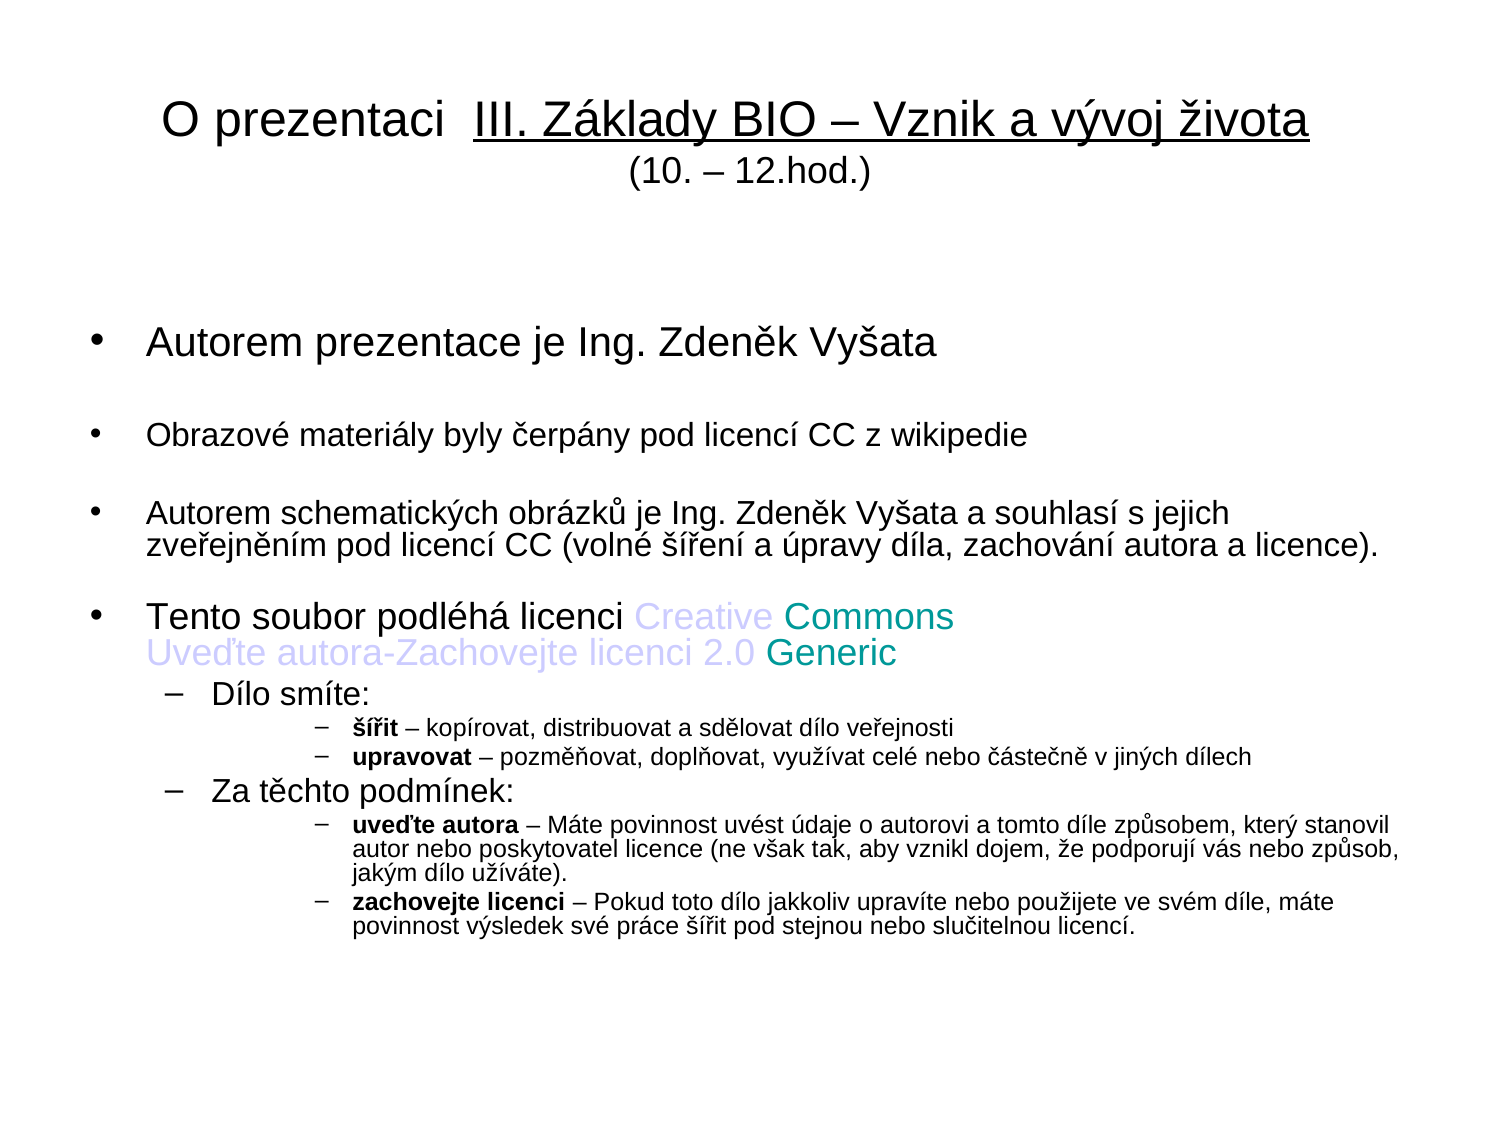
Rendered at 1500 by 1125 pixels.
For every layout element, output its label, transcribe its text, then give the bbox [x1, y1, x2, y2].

list Autorem prezentace je Ing. Zdeněk Vyšata Obrazové materiály byly čerpány pod licencí CC z wikipedie Autorem schematických obrázků je Ing. Zdeněk Vyšata a souhlasí s jejich zveřejněním pod licencí CC (volné šíření a úpravy díla, zachování autora a licence). Tento soubor podléhá licenci Creative Commons Uveďte autora-Zachovejte licenci 2.0 Generic Dílo smíte: šířit – kopírovat, distribuovat a sdělovat dílo veřejnosti upravovat – pozměňovat, doplňovat, využívat celé nebo částečně v jiných dílech Za těchto podmínek: uveďte autora – Máte povinnost uvést údaje o autorovi a tomto díle způsobem, který stanovil autor nebo poskytovatel licence (ne však tak, aby vznikl dojem, že podporují vás nebo způsob, jakým dílo užíváte). zachovejte licenci – Pokud toto dílo jakkoliv upravíte nebo použijete ve svém díle, máte povinnost výsledek své práce šířit pod stejnou nebo slučitelnou licencí. [75, 262, 1426, 1006]
title O prezentaci III. Základy BIO – Vznik a vývoj života (10. – 12.hod.) [75, 45, 1426, 233]
